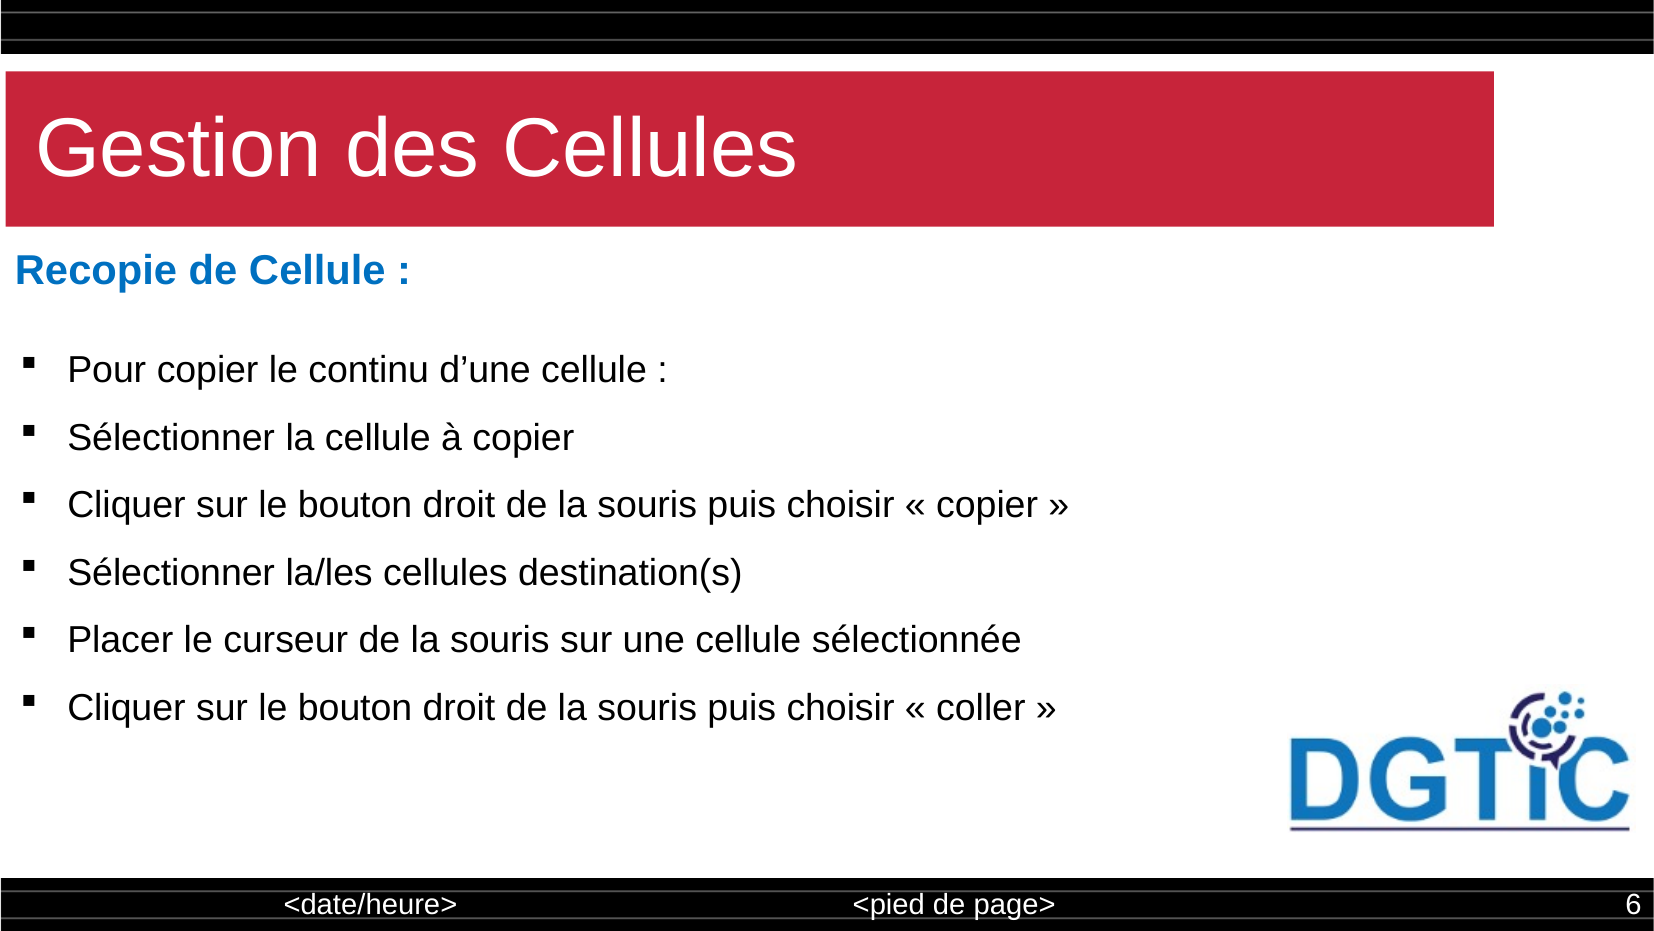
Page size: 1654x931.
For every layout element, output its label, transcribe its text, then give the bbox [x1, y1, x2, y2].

text_box Gestion des Cellules [5, 71, 1494, 227]
picture [0, 0, 1654, 54]
picture [0, 878, 1654, 931]
picture [1287, 684, 1636, 833]
text_box Pour copier le continu d’une cellule : Sélectionner la cellule à copier Cliquer sur le bouton droit de la souris puis choisir « copier » Sélectionner la/les cellules destination(s) Placer le curseur de la souris sur une cellule sélectionnée Cliquer sur le bouton droit de la souris puis choisir « coller » [5, 315, 1181, 803]
text_box Recopie de Cellule : [0, 235, 520, 301]
